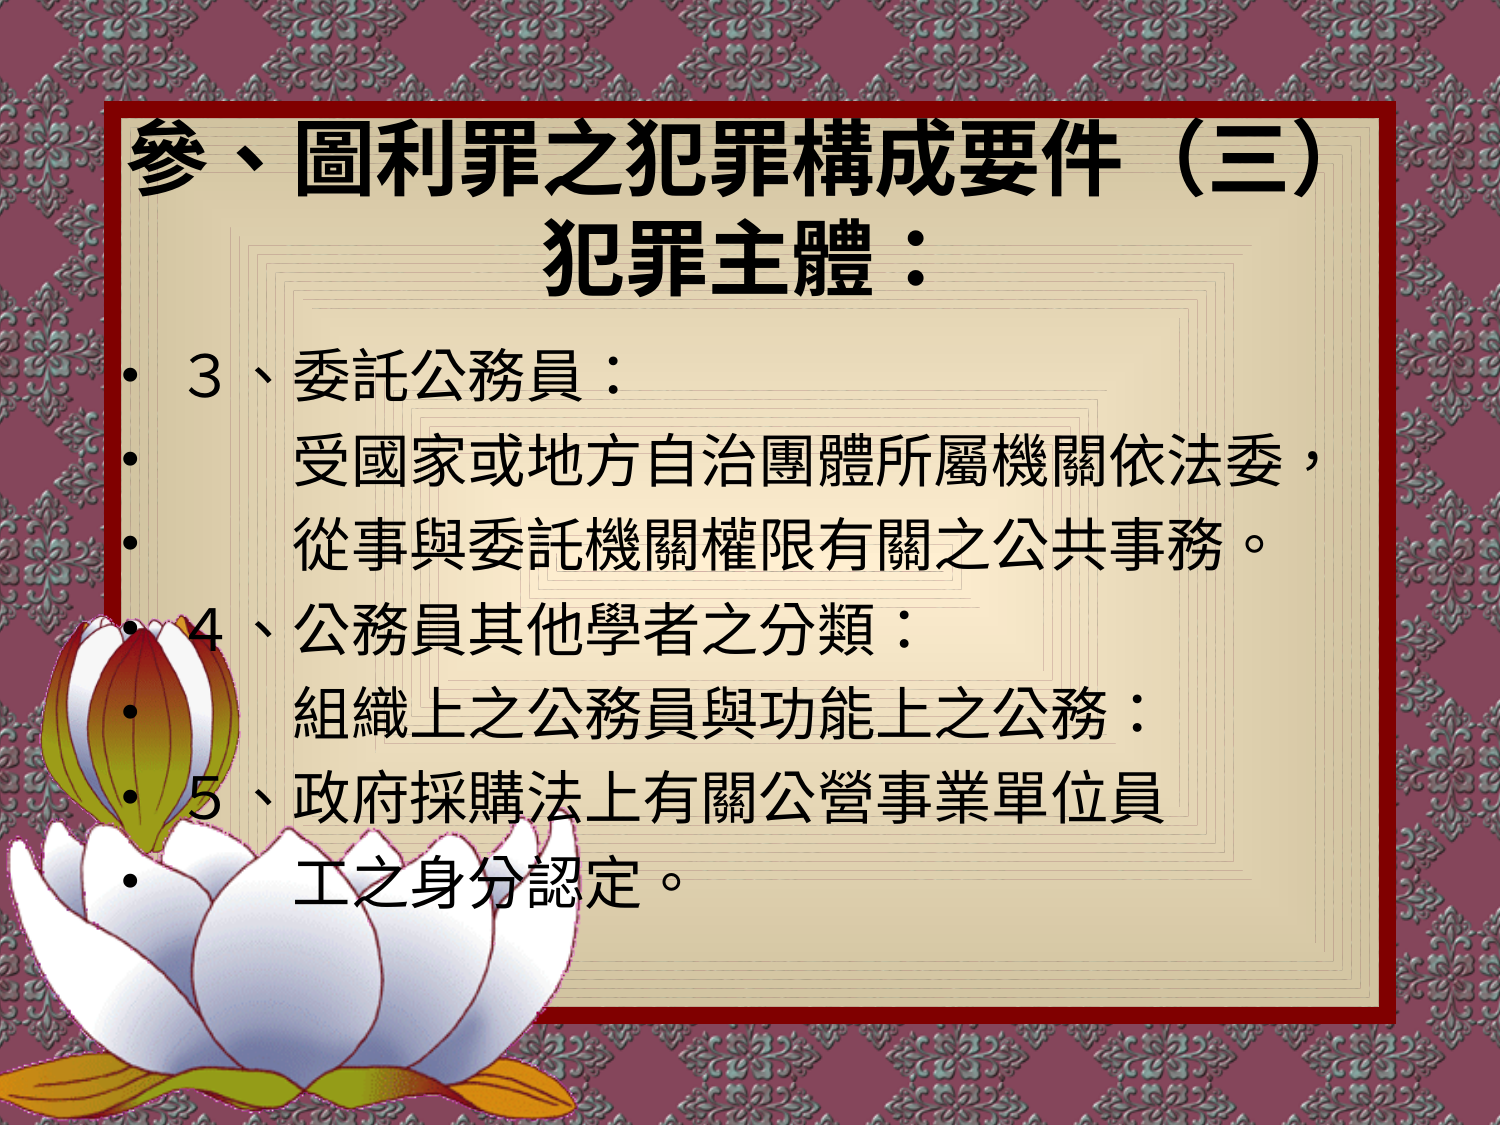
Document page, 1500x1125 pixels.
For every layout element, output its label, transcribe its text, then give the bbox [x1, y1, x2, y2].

title 參、圖利罪之犯罪構成要件（三）犯罪主體： [112, 112, 1388, 300]
list ３、委託公務員： 受國家或地方自治團體所屬機關依法委， 從事與委託機關權限有關之公共事務。 ４、公務員其他學者之分類： 組織上之公務員與功能上之公務： ５、政府採購法上有關公營事業單位員 工之身分認定。 [112, 324, 1388, 988]
picture [0, 0, 1500, 1125]
